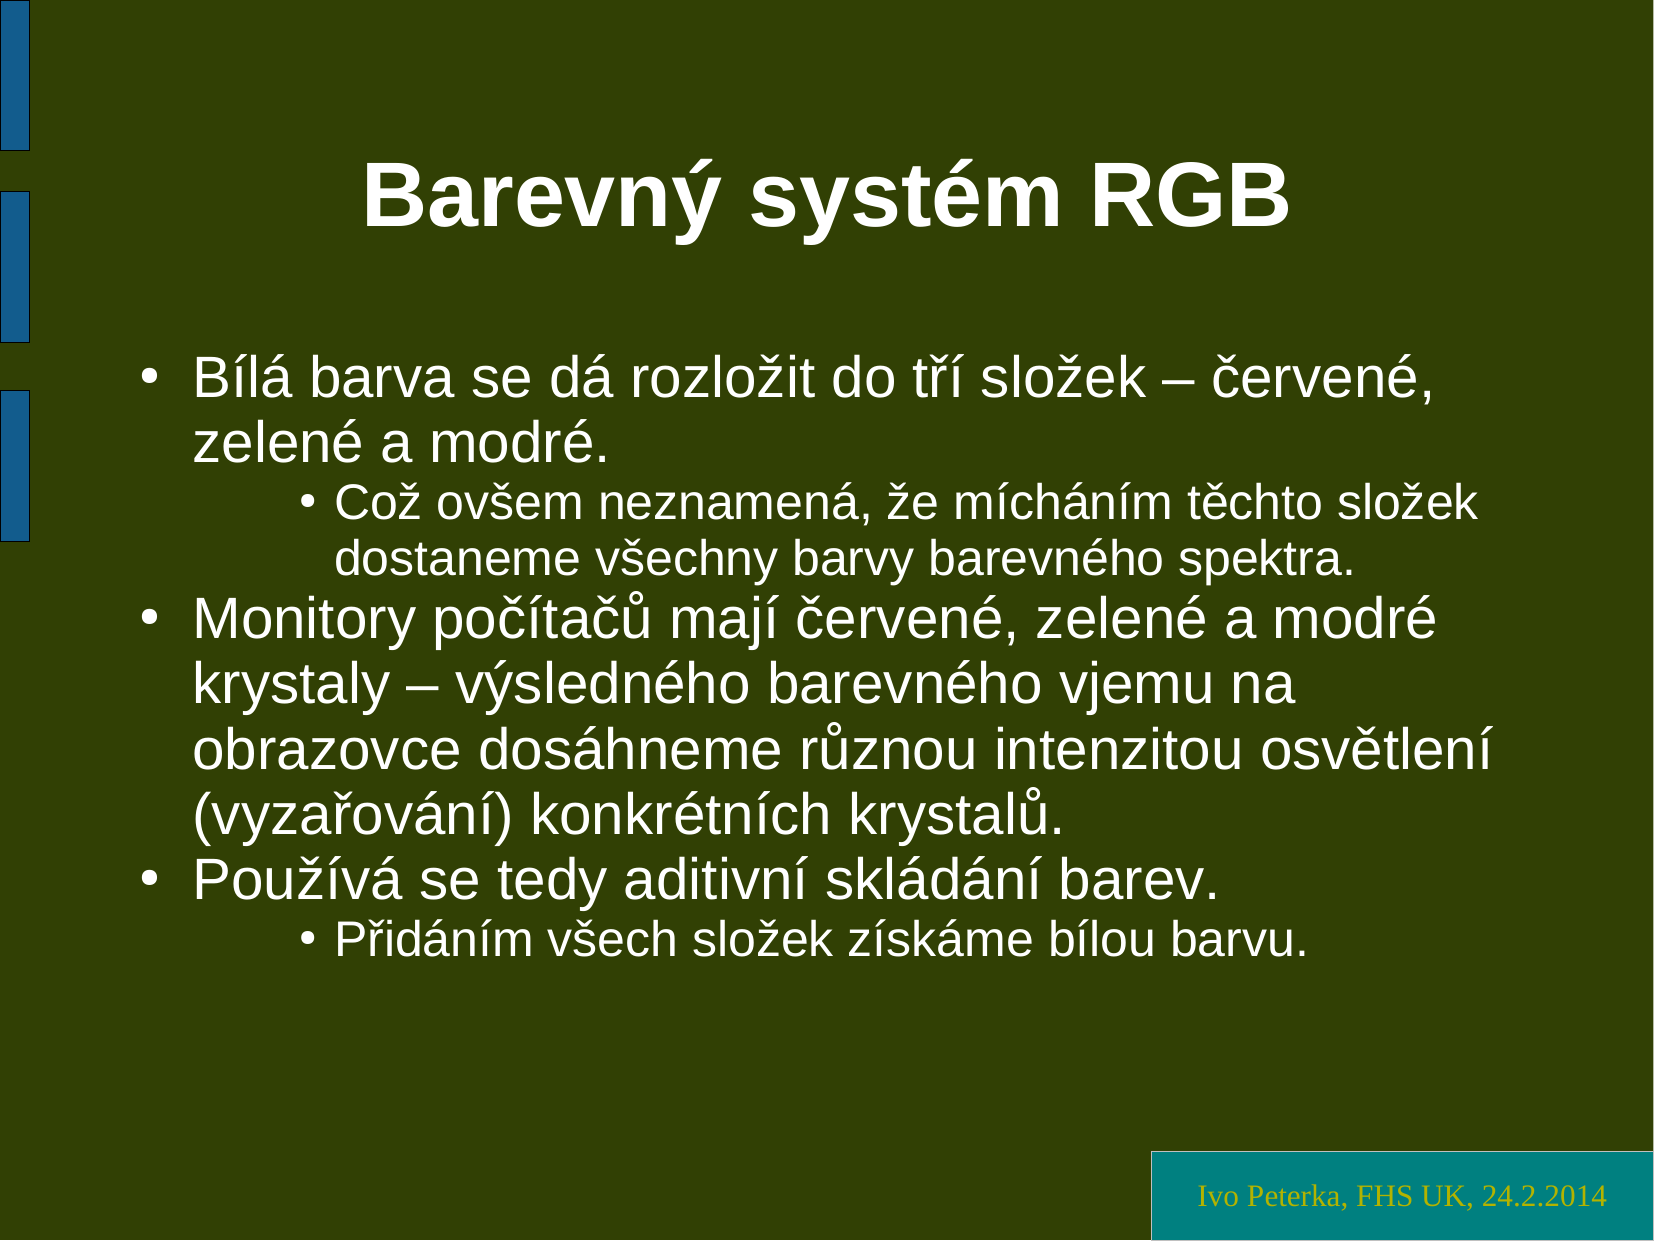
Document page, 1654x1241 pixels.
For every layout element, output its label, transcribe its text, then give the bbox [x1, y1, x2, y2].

title Barevný systém RGB [121, 98, 1534, 291]
list Bílá barva se dá rozložit do tří složek – červené, zelené a modré. Což ovšem neznamená, že mícháním těchto složek dostaneme všechny barvy barevného spektra. Monitory počítačů mají červené, zelené a modré krystaly – výsledného barevného vjemu na obrazovce dosáhneme různou intenzitou osvětlení (vyzařování) konkrétních krystalů. Používá se tedy aditivní skládání barev. Přidáním všech složek získáme bílou barvu. [121, 344, 1534, 1112]
